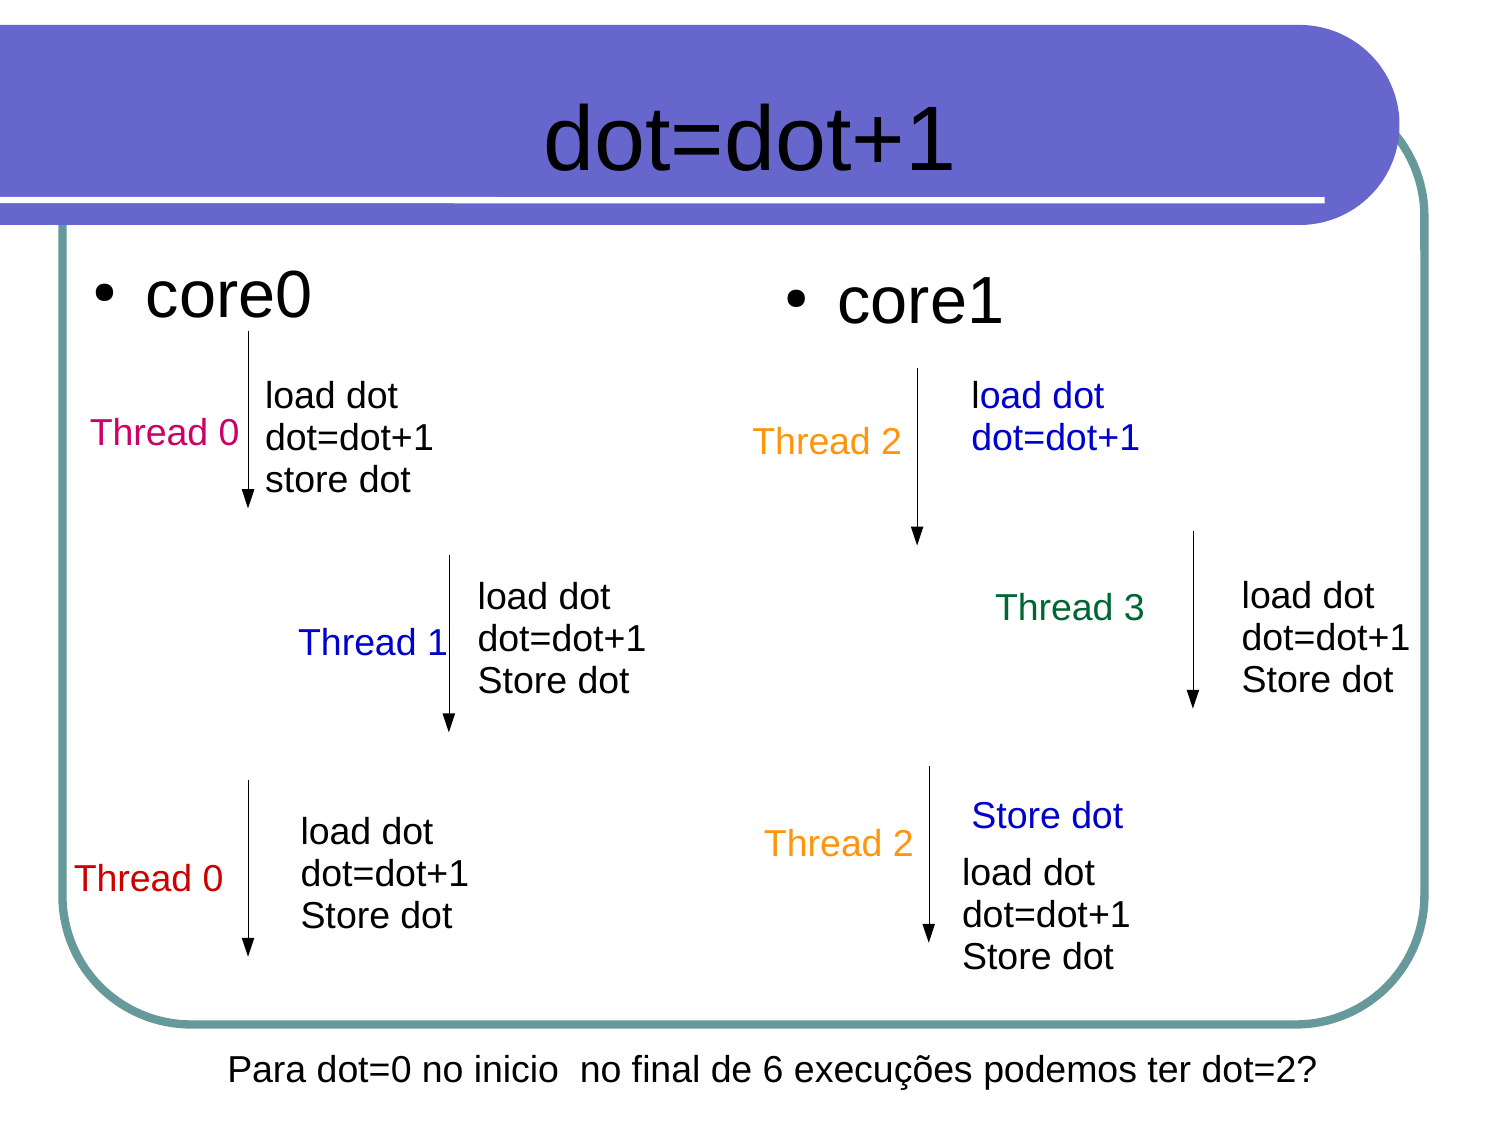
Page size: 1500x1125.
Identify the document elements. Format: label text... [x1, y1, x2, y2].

title dot=dot+1 [75, 44, 1425, 233]
text_box Thread 1 [283, 614, 462, 674]
text_box load dot dot=dot+1 Store dot [956, 366, 1156, 845]
text_box Thread 0 [75, 403, 255, 461]
text_box load dot dot=dot+1 Store dot [285, 803, 485, 945]
list core0 [75, 257, 734, 1000]
text_box Thread 3 [980, 578, 1160, 638]
text_box load dot dot=dot+1 store dot [250, 366, 449, 508]
text_box Thread 2 [749, 814, 929, 886]
text_box load dot dot=dot+1 Store dot [462, 567, 662, 709]
text_box load dot dot=dot+1 Store dot [947, 844, 1146, 986]
list core1 [766, 263, 1426, 1006]
text_box load dot dot=dot+1 Store dot [1226, 566, 1426, 708]
text_box Thread 2 [737, 413, 918, 473]
text_box Thread 0 [59, 850, 239, 910]
text_box Para dot=0 no inicio no final de 6 execuções podemos ter dot=2? [212, 1041, 1333, 1099]
